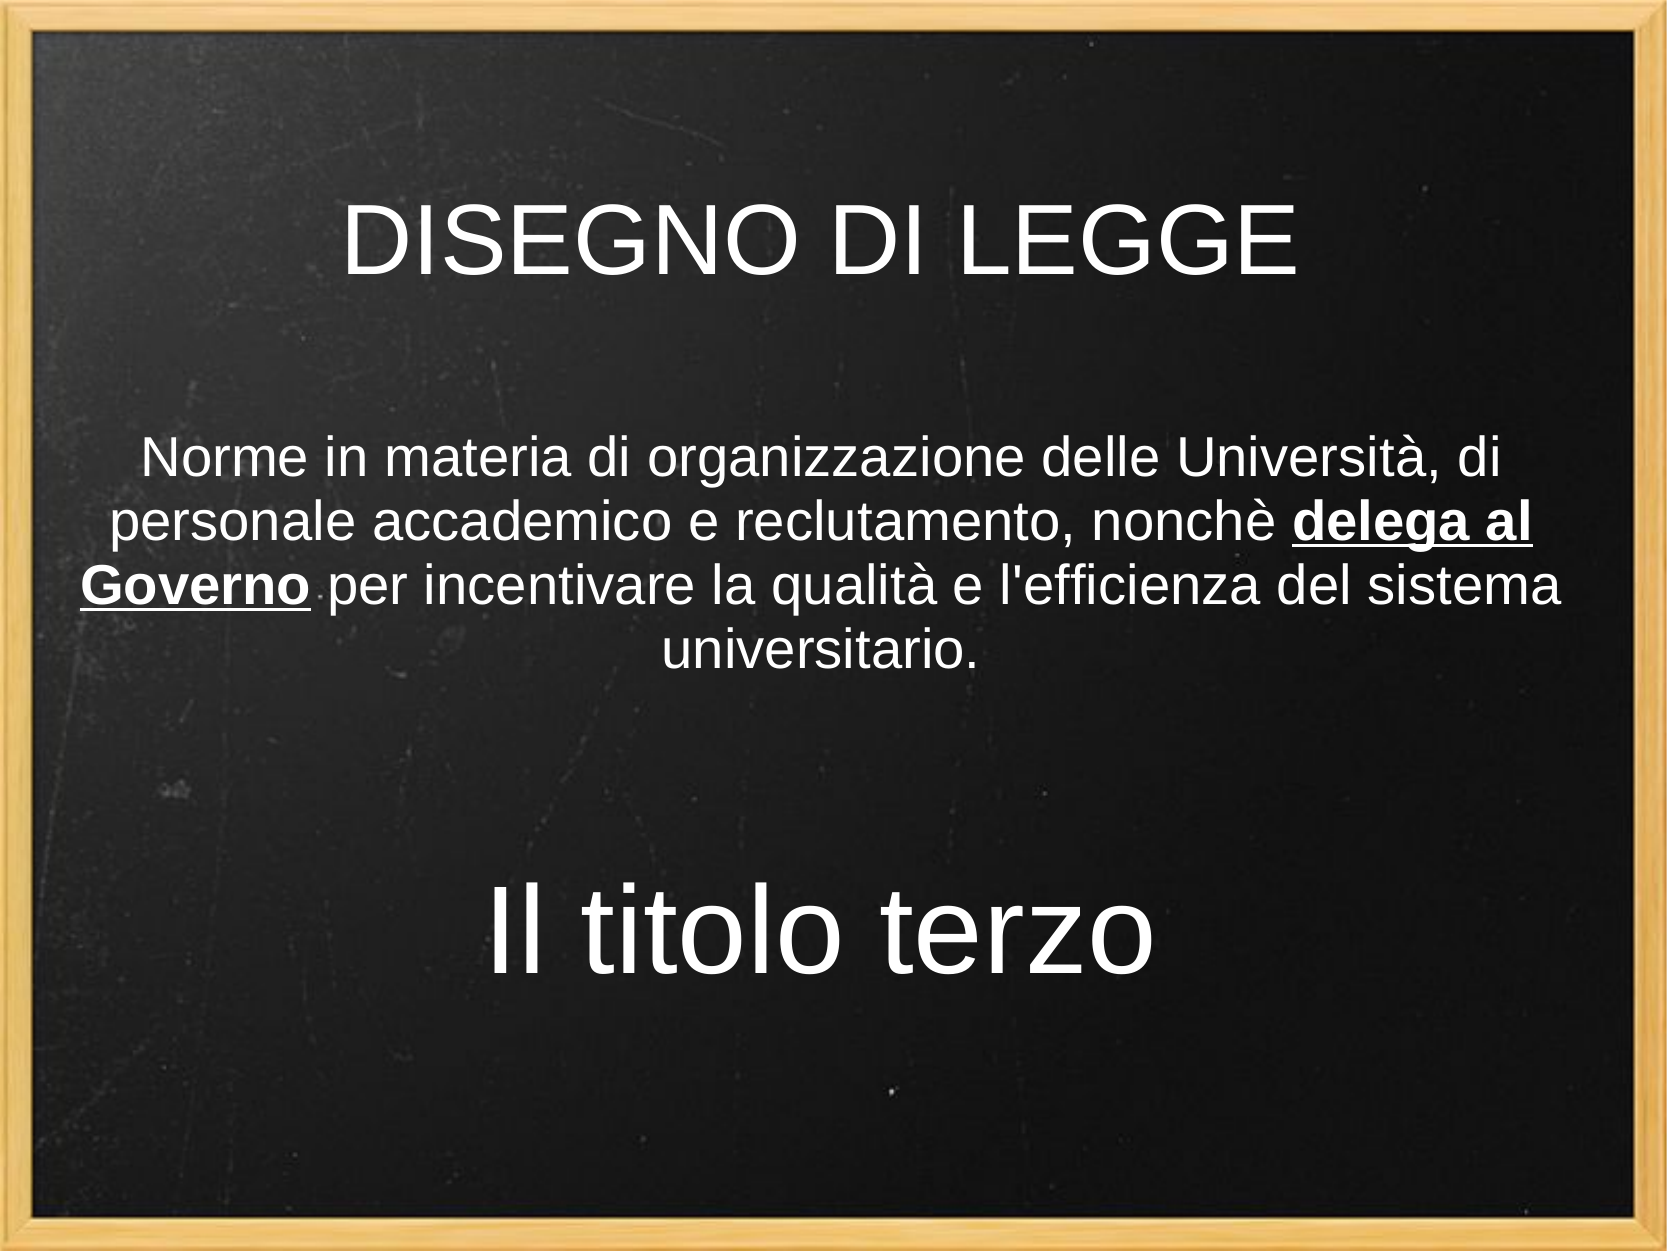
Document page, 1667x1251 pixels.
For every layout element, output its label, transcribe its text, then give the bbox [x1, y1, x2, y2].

text_box DISEGNO DI LEGGE Norme in materia di organizzazione delle Università, di personale accademico e reclutamento, nonchè delega al Governo per incentivare la qualità e l'efficienza del sistema universitario. Il titolo terzo [23, 183, 1619, 1003]
picture [0, 0, 1667, 1251]
